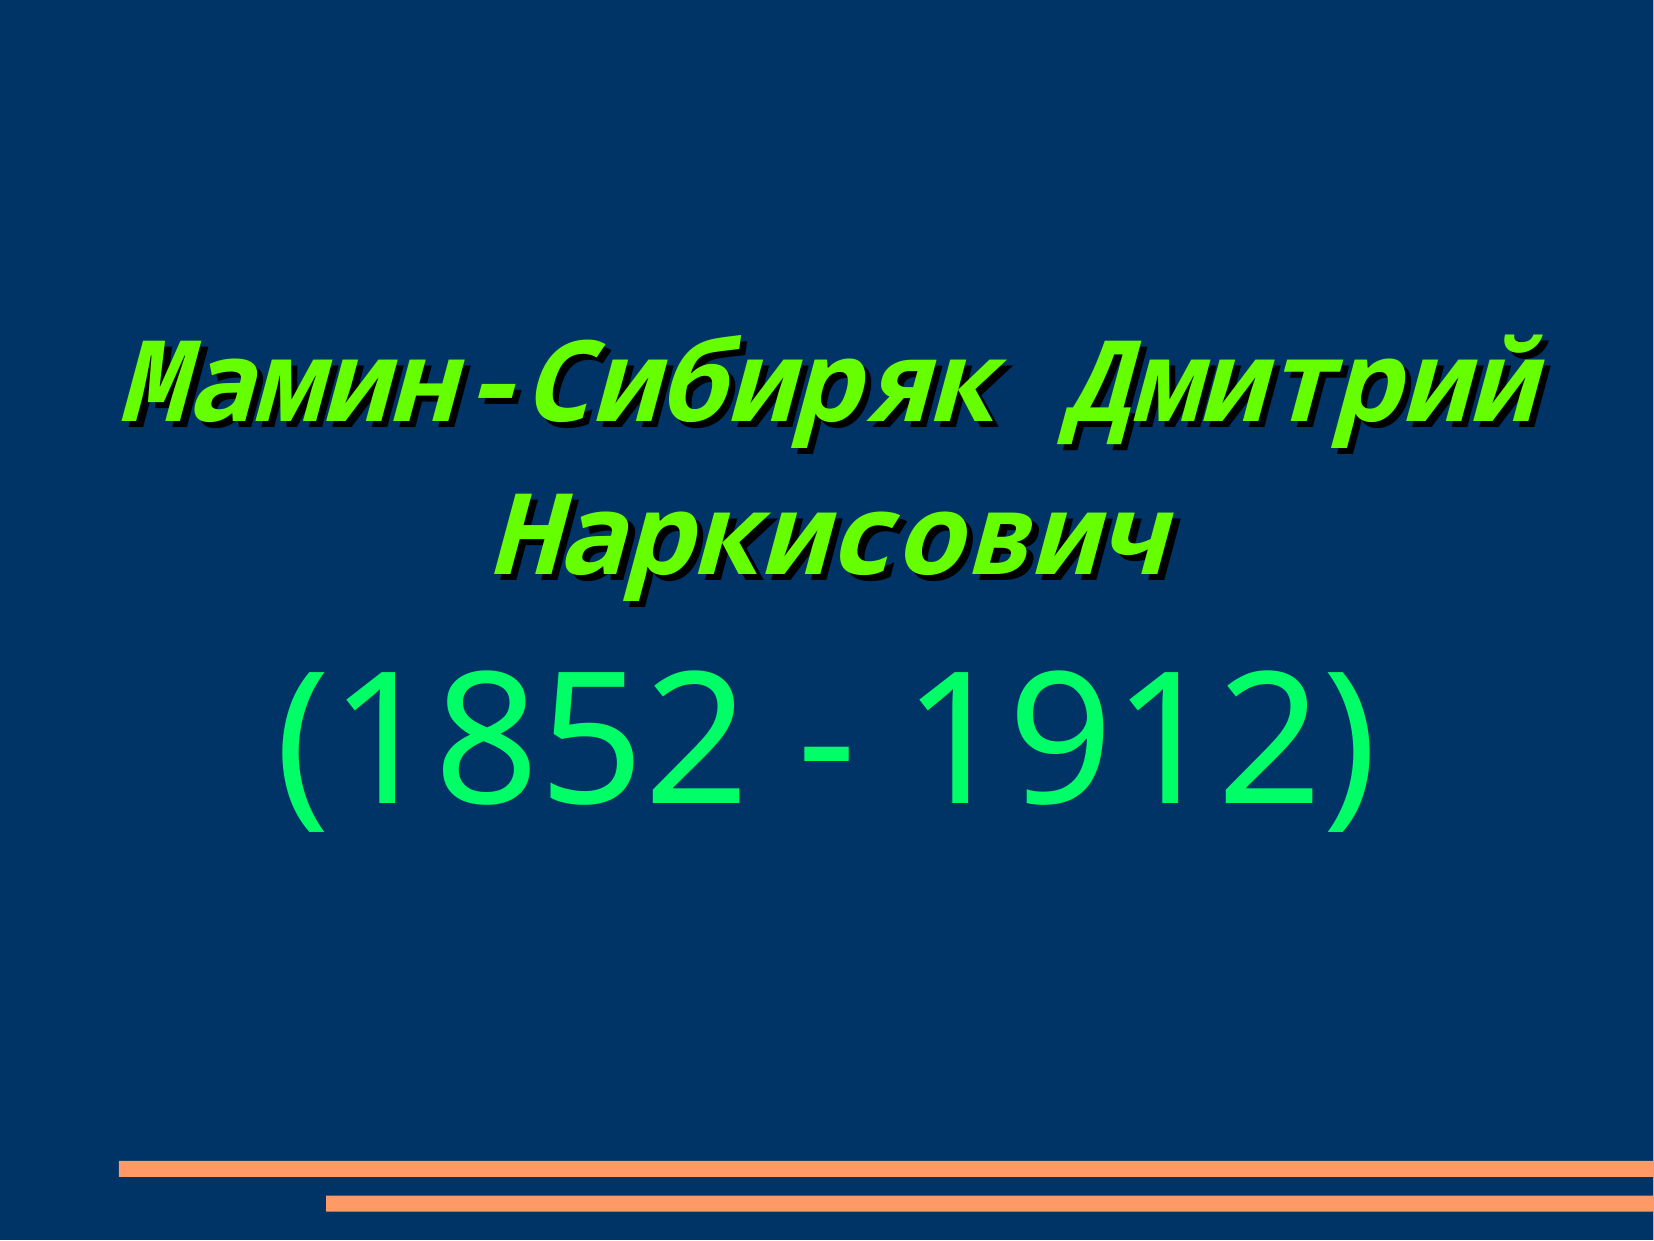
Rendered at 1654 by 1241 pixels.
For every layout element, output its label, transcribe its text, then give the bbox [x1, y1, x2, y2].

subtitle Мамин-Сибиряк Дмитрий Наркисович (1852 - 1912) [82, 49, 1571, 1109]
